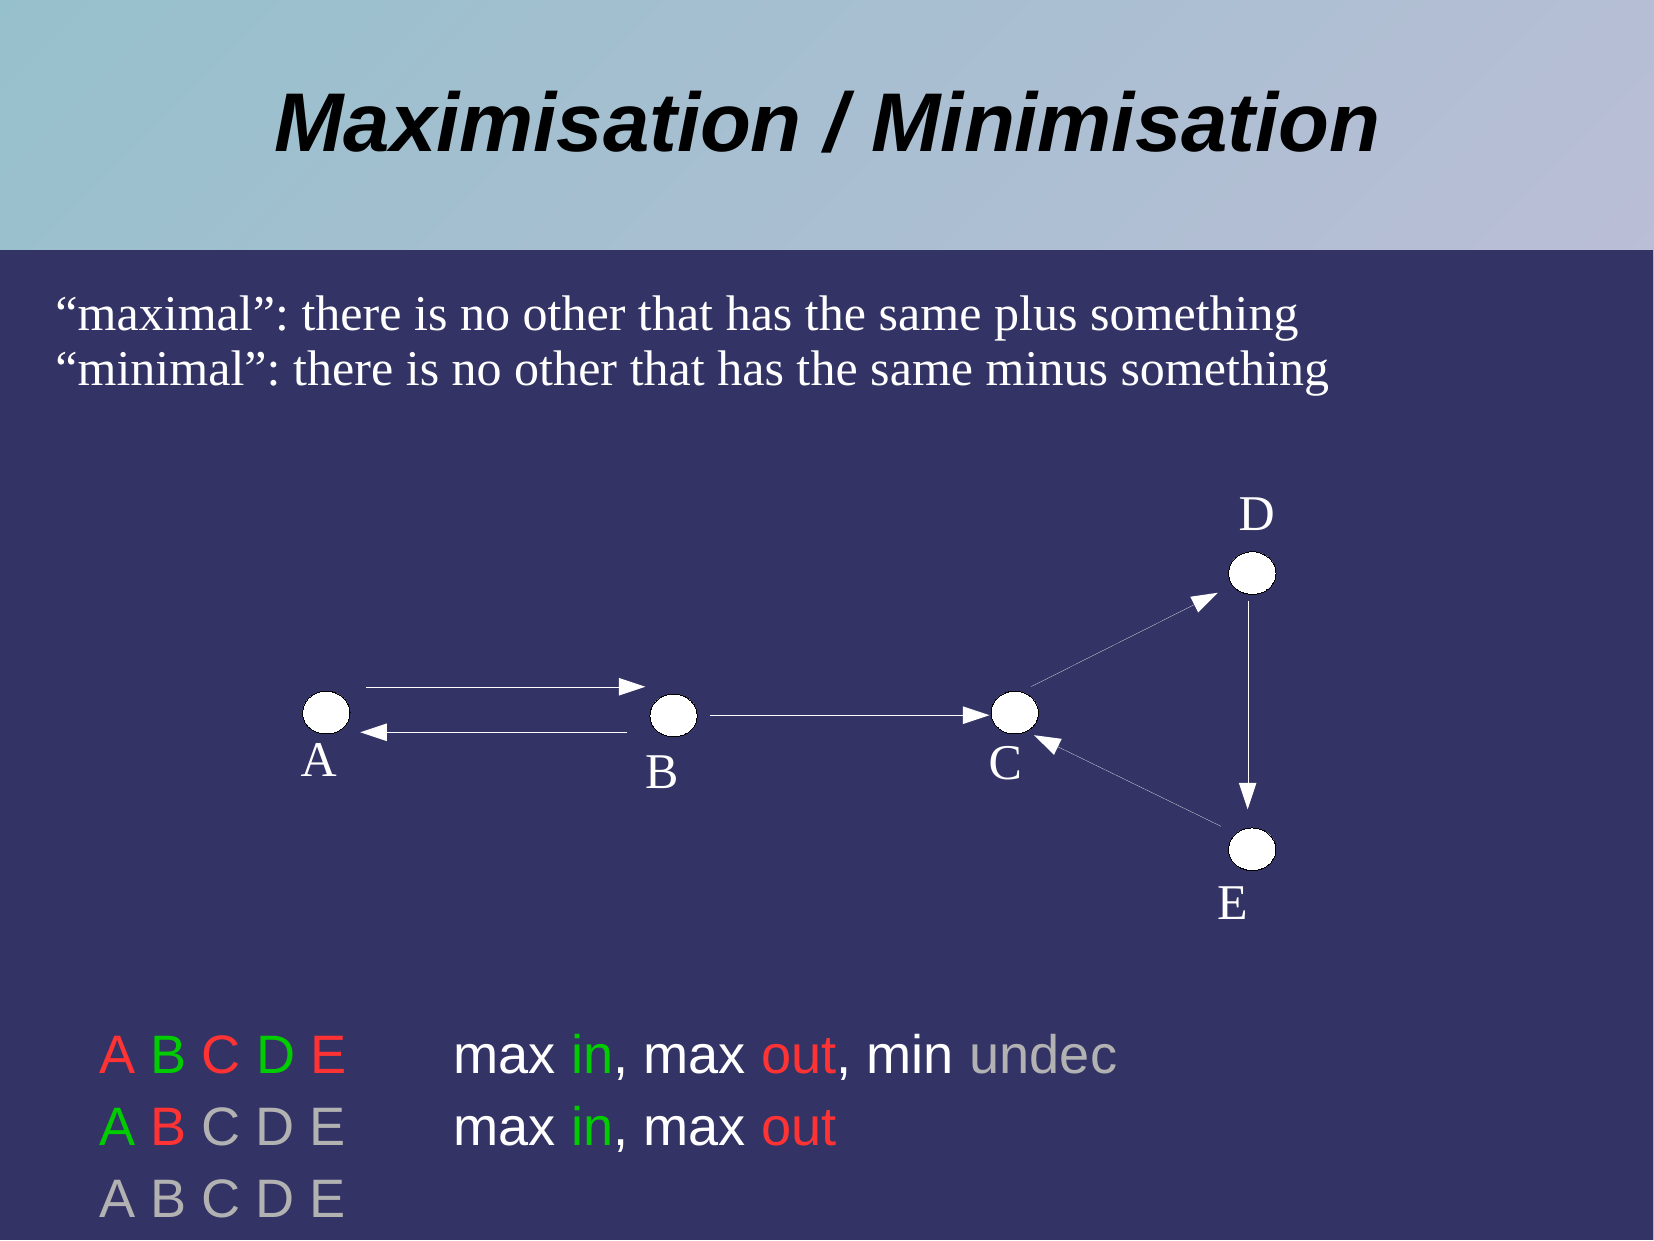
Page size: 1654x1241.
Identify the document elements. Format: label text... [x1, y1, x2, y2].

text_box “maximal”: there is no other that has the same plus something “minimal”: there is no other that has the same minus something [55, 285, 1358, 472]
text_box D [1238, 485, 1299, 562]
title Maximisation / Minimisation [121, 19, 1534, 227]
text_box A [300, 732, 356, 851]
text_box C [988, 735, 1049, 853]
text_box E [1217, 874, 1273, 993]
text_box [649, 694, 698, 737]
text_box [1228, 555, 1277, 595]
text_box A B C D E max in, max out, min undec A B C D E max in, max out A B C D E [99, 1024, 1583, 1230]
text_box [1228, 827, 1276, 871]
text_box [302, 691, 351, 732]
text_box [991, 691, 1039, 734]
text_box B [644, 743, 701, 862]
